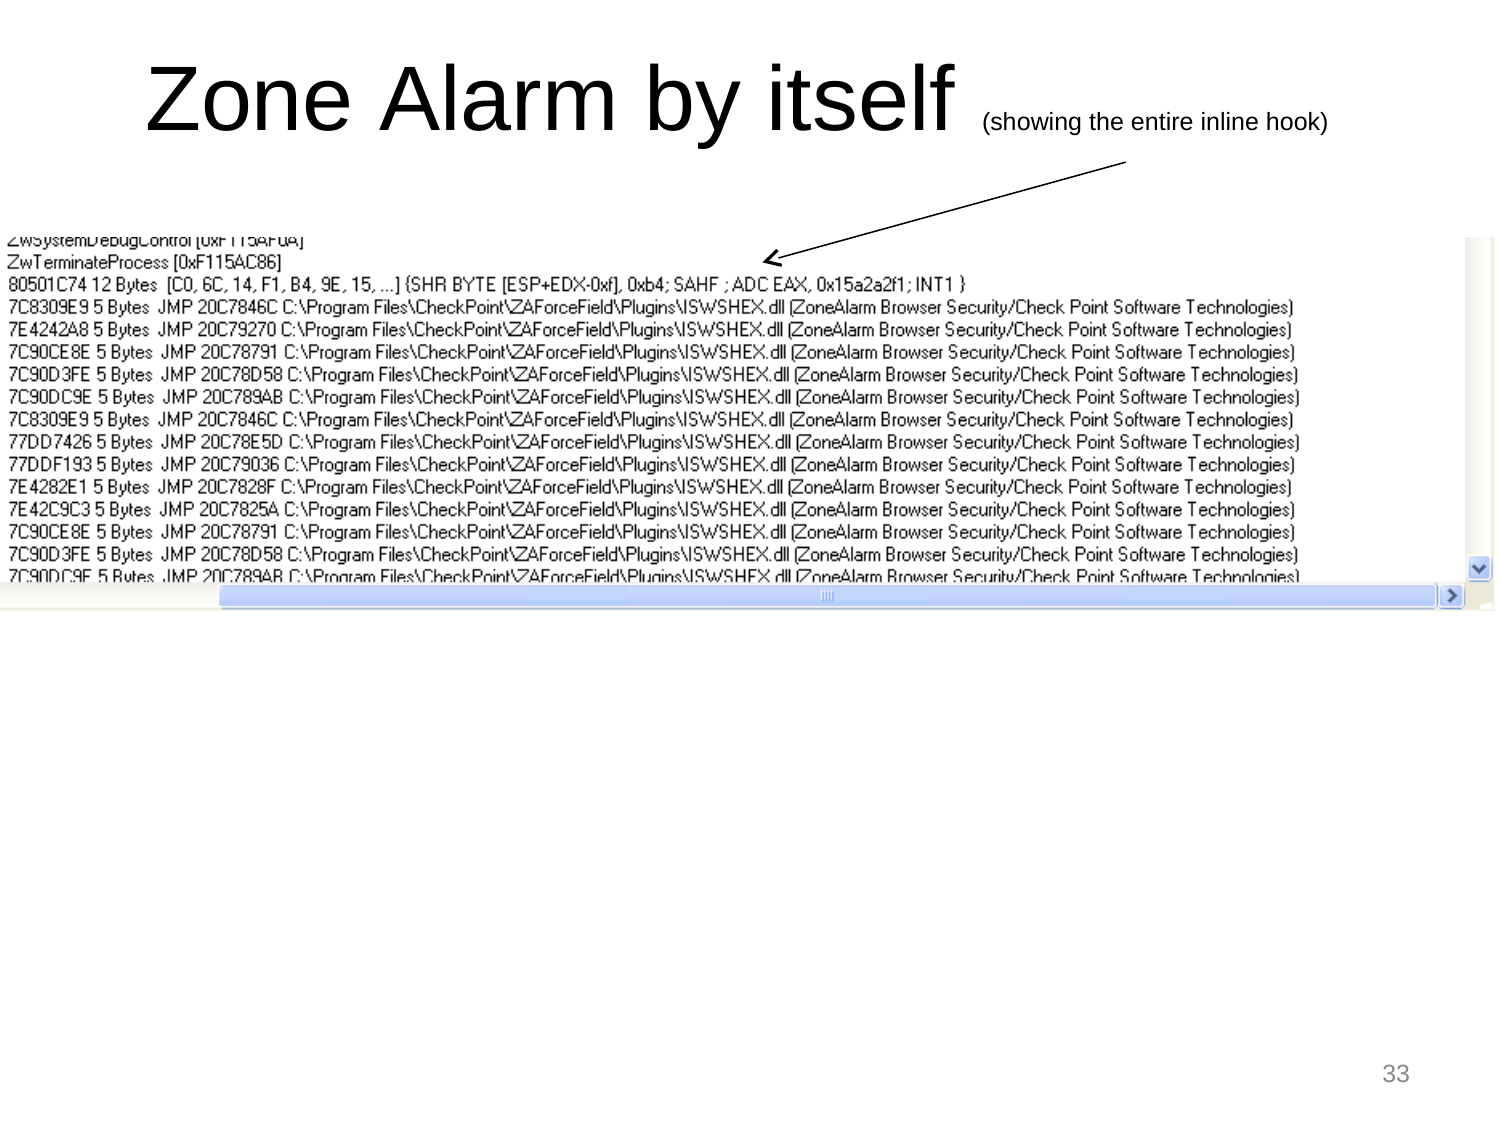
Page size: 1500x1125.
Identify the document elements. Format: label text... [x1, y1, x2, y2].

title Zone Alarm by itself (showing the entire inline hook) [0, 0, 1500, 188]
picture [0, 237, 1500, 616]
text_box <number> [1074, 1042, 1426, 1103]
